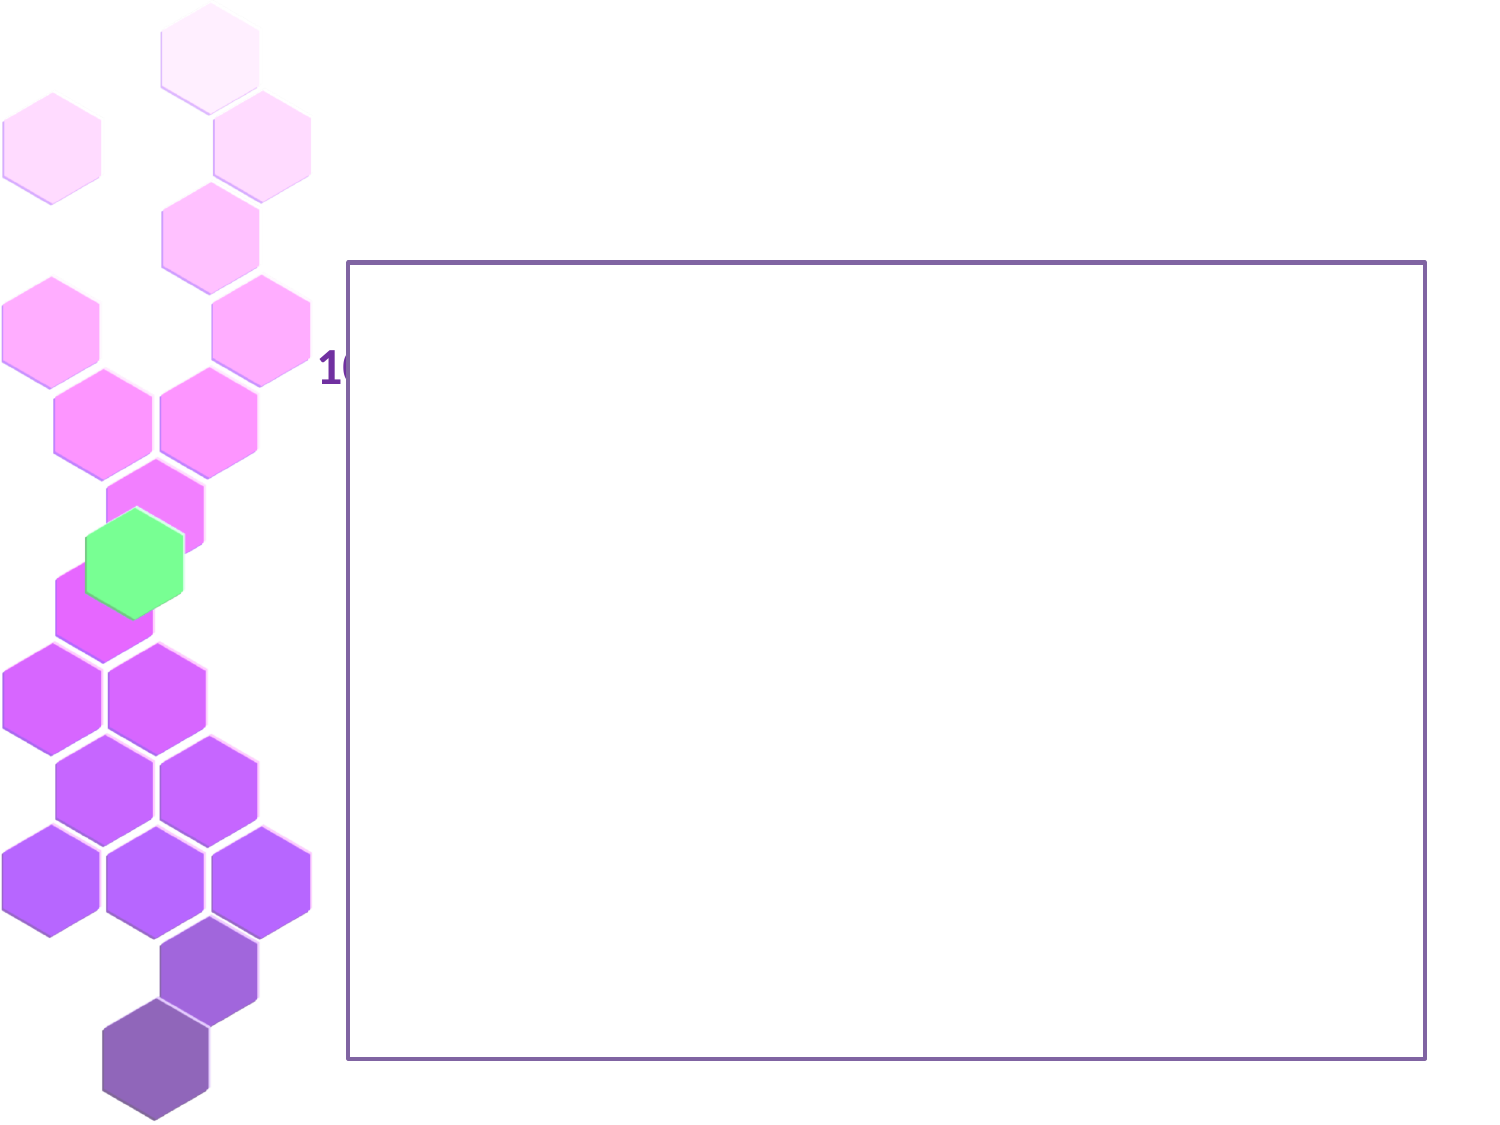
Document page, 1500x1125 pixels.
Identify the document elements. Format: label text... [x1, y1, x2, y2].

picture [0, 0, 313, 1123]
title 8. Si estamos trabajando con una tarjeta 100BaseFX ¿Cuánto tardará en enviar a la red un archivo de 10 MB? [301, 255, 1415, 339]
text_box [348, 262, 1426, 1059]
